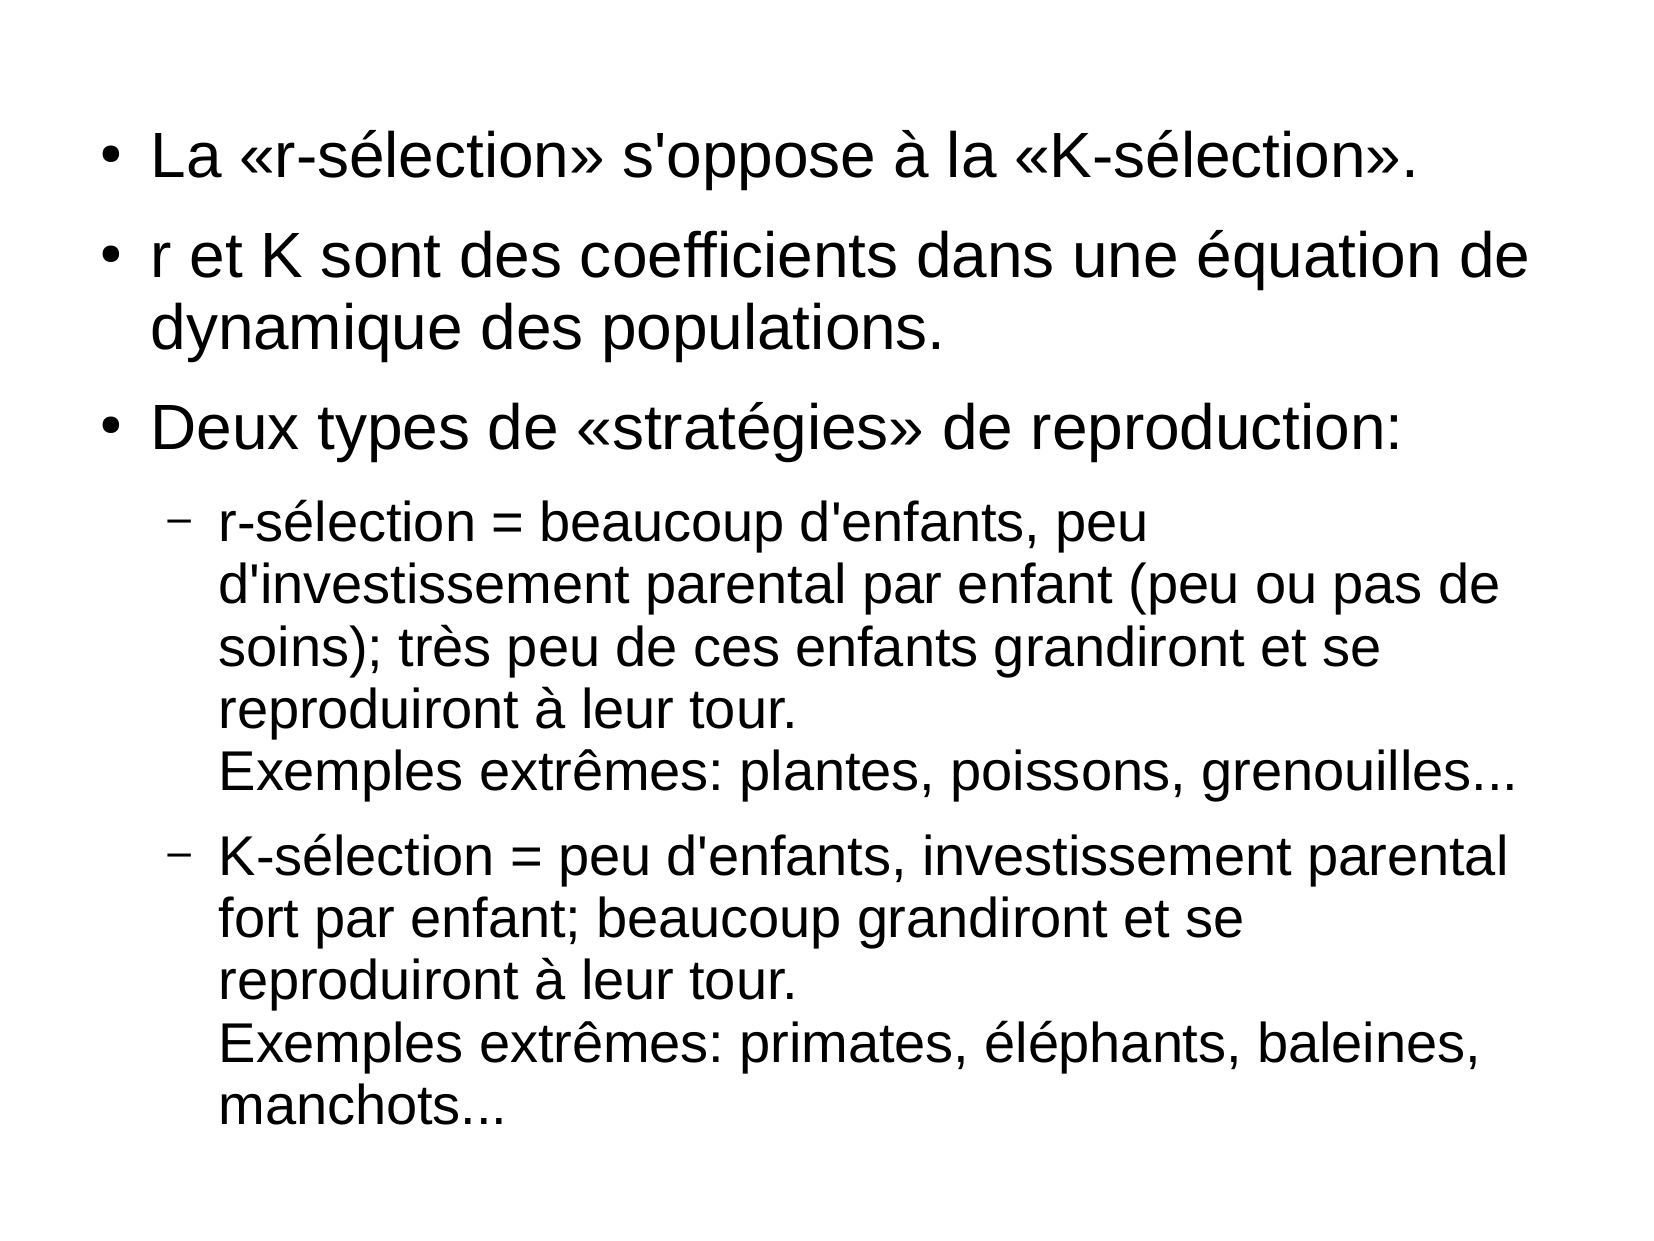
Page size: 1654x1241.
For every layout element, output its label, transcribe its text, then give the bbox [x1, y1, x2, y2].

list La «r-sélection» s'oppose à la «K-sélection». r et K sont des coefficients dans une équation de dynamique des populations. Deux types de «stratégies» de reproduction: r-sélection = beaucoup d'enfants, peu d'investissement parental par enfant (peu ou pas de soins); très peu de ces enfants grandiront et se reproduiront à leur tour. Exemples extrêmes: plantes, poissons, grenouilles... K-sélection = peu d'enfants, investissement parental fort par enfant; beaucoup grandiront et se reproduiront à leur tour. Exemples extrêmes: primates, éléphants, baleines, manchots... [82, 120, 1538, 1156]
